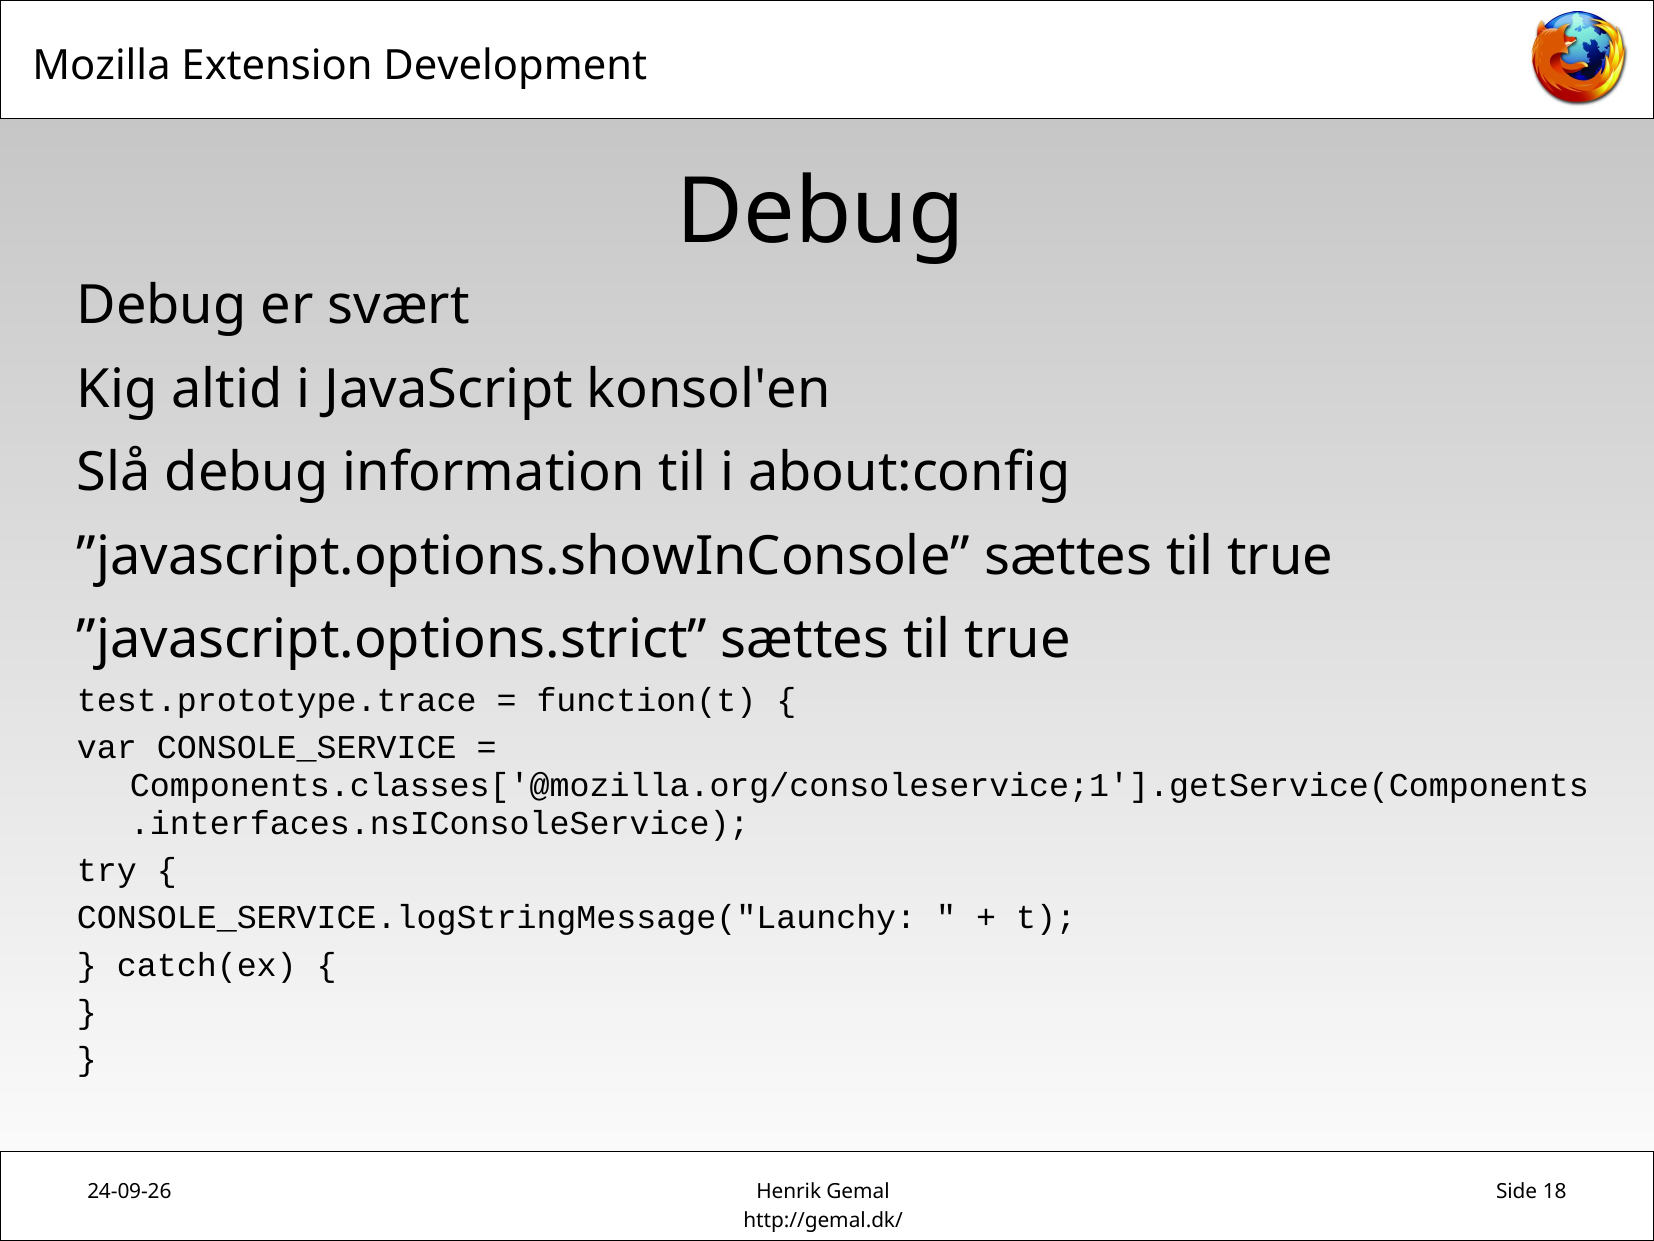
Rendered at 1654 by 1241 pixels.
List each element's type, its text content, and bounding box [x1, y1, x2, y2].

title Debug [76, 147, 1565, 265]
list Debug er svært Kig altid i JavaScript konsol'en Slå debug information til i about:config ”javascript.options.showInConsole” sættes til true ”javascript.options.strict” sættes til true test.prototype.trace = function(t) { var CONSOLE_SERVICE = Components.classes['@mozilla.org/consoleservice;1'].getService(Components.interfaces.nsIConsoleService); try { CONSOLE_SERVICE.logStringMessage("Launchy: " + t); } catch(ex) { } } [59, 265, 1595, 1152]
picture [1529, 11, 1630, 108]
